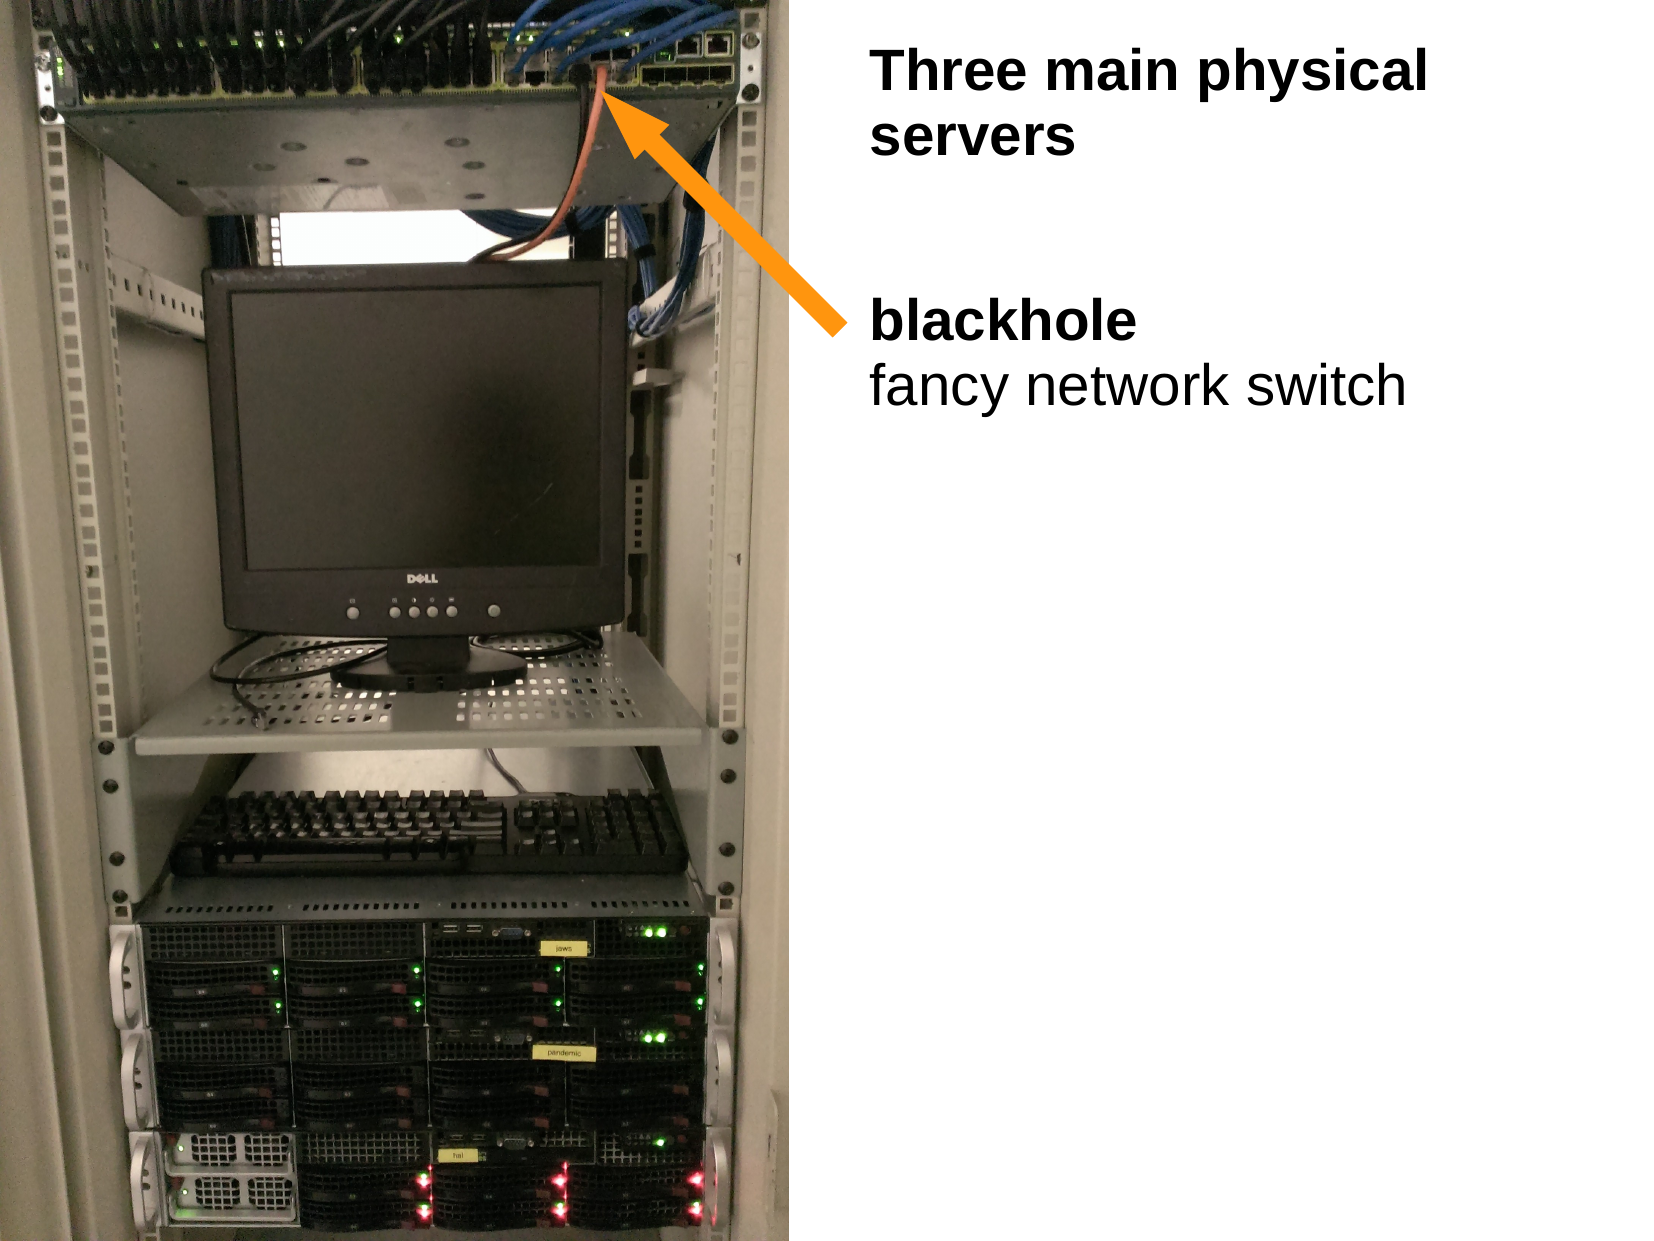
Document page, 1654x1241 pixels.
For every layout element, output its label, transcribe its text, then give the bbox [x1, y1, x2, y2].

picture [0, 0, 789, 1241]
text_box blackhole fancy network switch [855, 280, 1591, 556]
text_box Three main physical servers [855, 30, 1636, 175]
